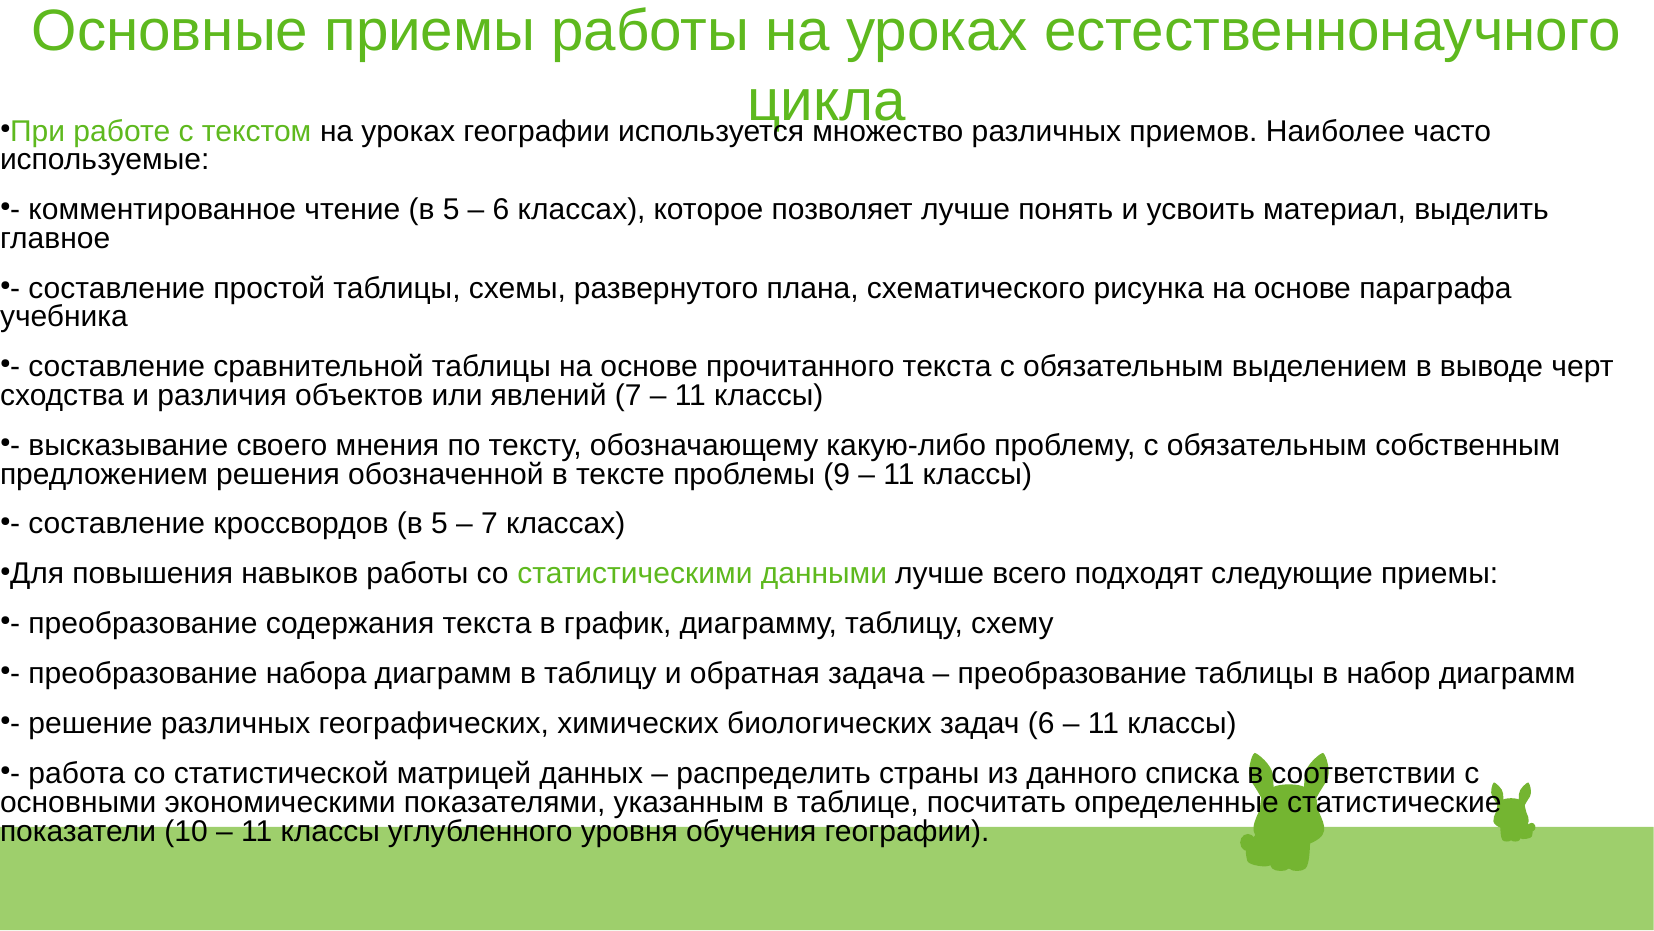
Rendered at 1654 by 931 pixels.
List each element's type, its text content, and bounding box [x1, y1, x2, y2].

list При работе с текстом на уроках географии используется множество различных приемов. Наиболее часто используемые: - комментированное чтение (в 5 – 6 классах), которое позволяет лучше понять и усвоить материал, выделить главное - составление простой таблицы, схемы, развернутого плана, схематического рисунка на основе параграфа учебника - составление сравнительной таблицы на основе прочитанного текста с обязательным выделением в выводе черт сходства и различия объектов или явлений (7 – 11 классы) - высказывание своего мнения по тексту, обозначающему какую-либо проблему, с обязательным собственным предложением решения обозначенной в тексте проблемы (9 – 11 классы) - составление кроссвордов (в 5 – 7 классах) Для повышения навыков работы со статистическими данными лучше всего подходят следующие приемы: - преобразование содержания текста в график, диаграмму, таблицу, схему - преобразование набора диаграмм в таблицу и обратная задача – преобразование таблицы в набор диаграмм - решение различных географических, химических биологических задач (6 – 11 классы) - работа со статистической матрицей данных – распределить страны из данного списка в соответствии с основными экономическими показателями, указанным в таблице, посчитать определенные статистические показатели (10 – 11 классы углубленного уровня обучения географии). [0, 118, 1625, 857]
title Основные приемы работы на уроках естественнонаучного цикла [29, 0, 1625, 118]
